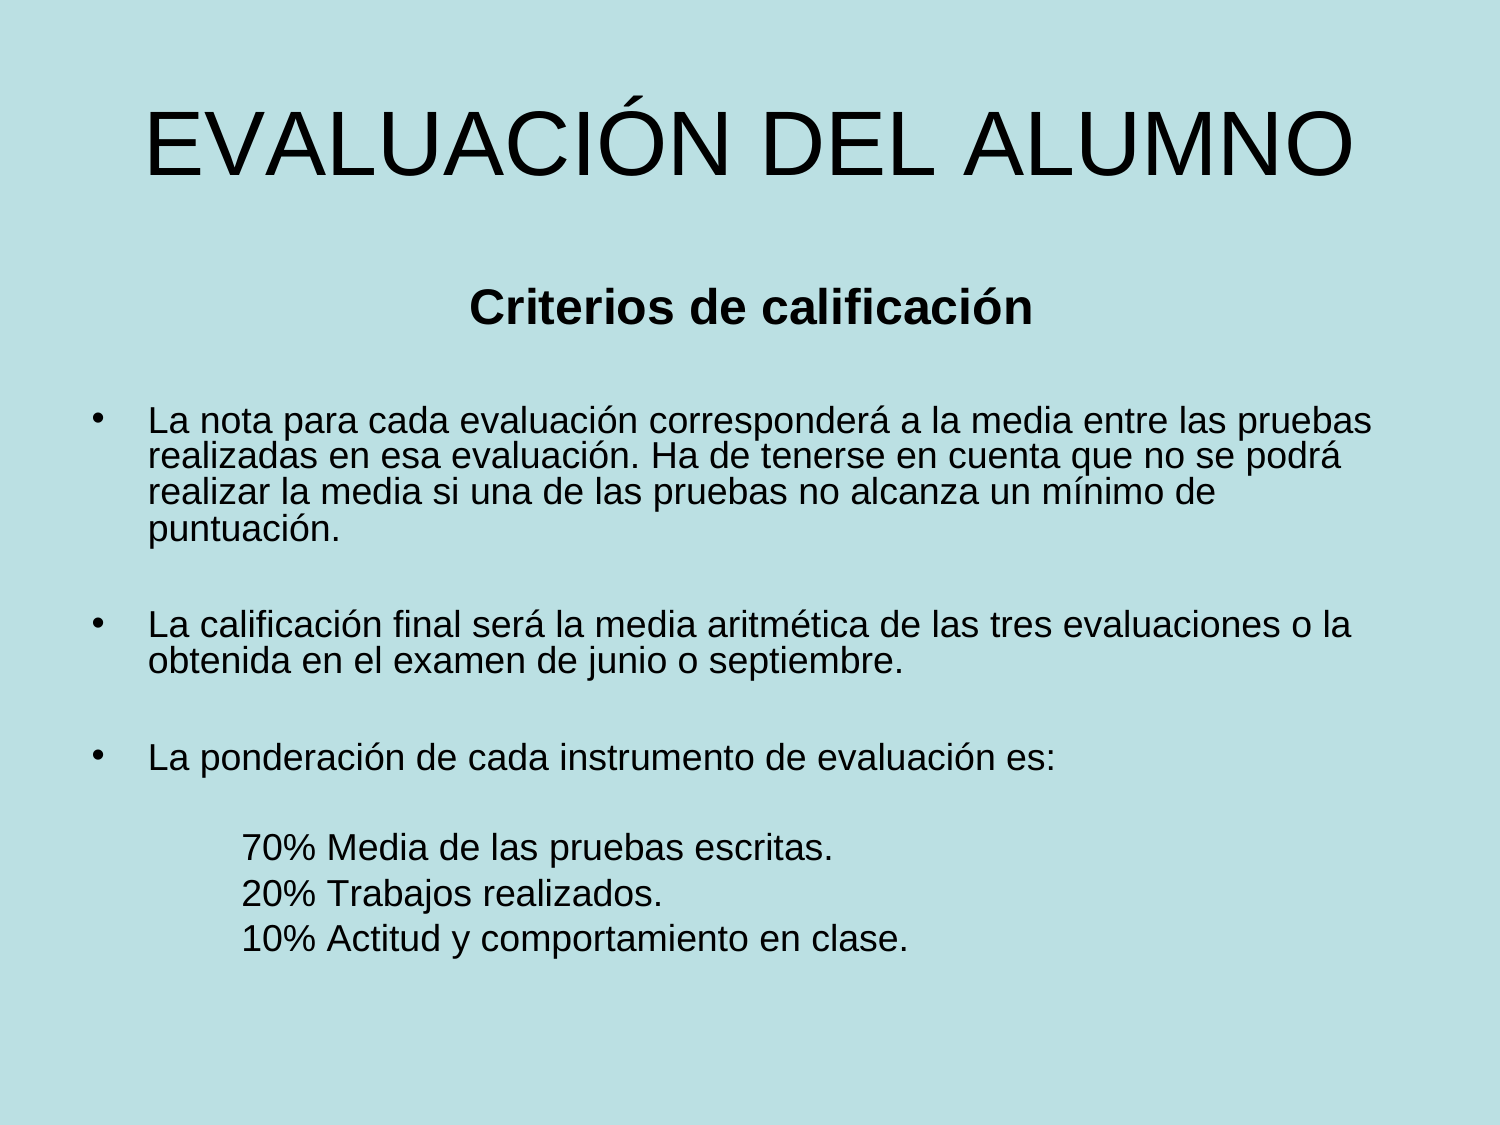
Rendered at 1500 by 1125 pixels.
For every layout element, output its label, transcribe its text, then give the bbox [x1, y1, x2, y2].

list Criterios de calificación La nota para cada evaluación corresponderá a la media entre las pruebas realizadas en esa evaluación. Ha de tenerse en cuenta que no se podrá realizar la media si una de las pruebas no alcanza un mínimo de puntuación. La calificación final será la media aritmética de las tres evaluaciones o la obtenida en el examen de junio o septiembre. La ponderación de cada instrumento de evaluación es: 70% Media de las pruebas escritas. 20% Trabajos realizados. 10% Actitud y comportamiento en clase. [76, 278, 1427, 1022]
title EVALUACIÓN DEL ALUMNO [75, 45, 1426, 233]
